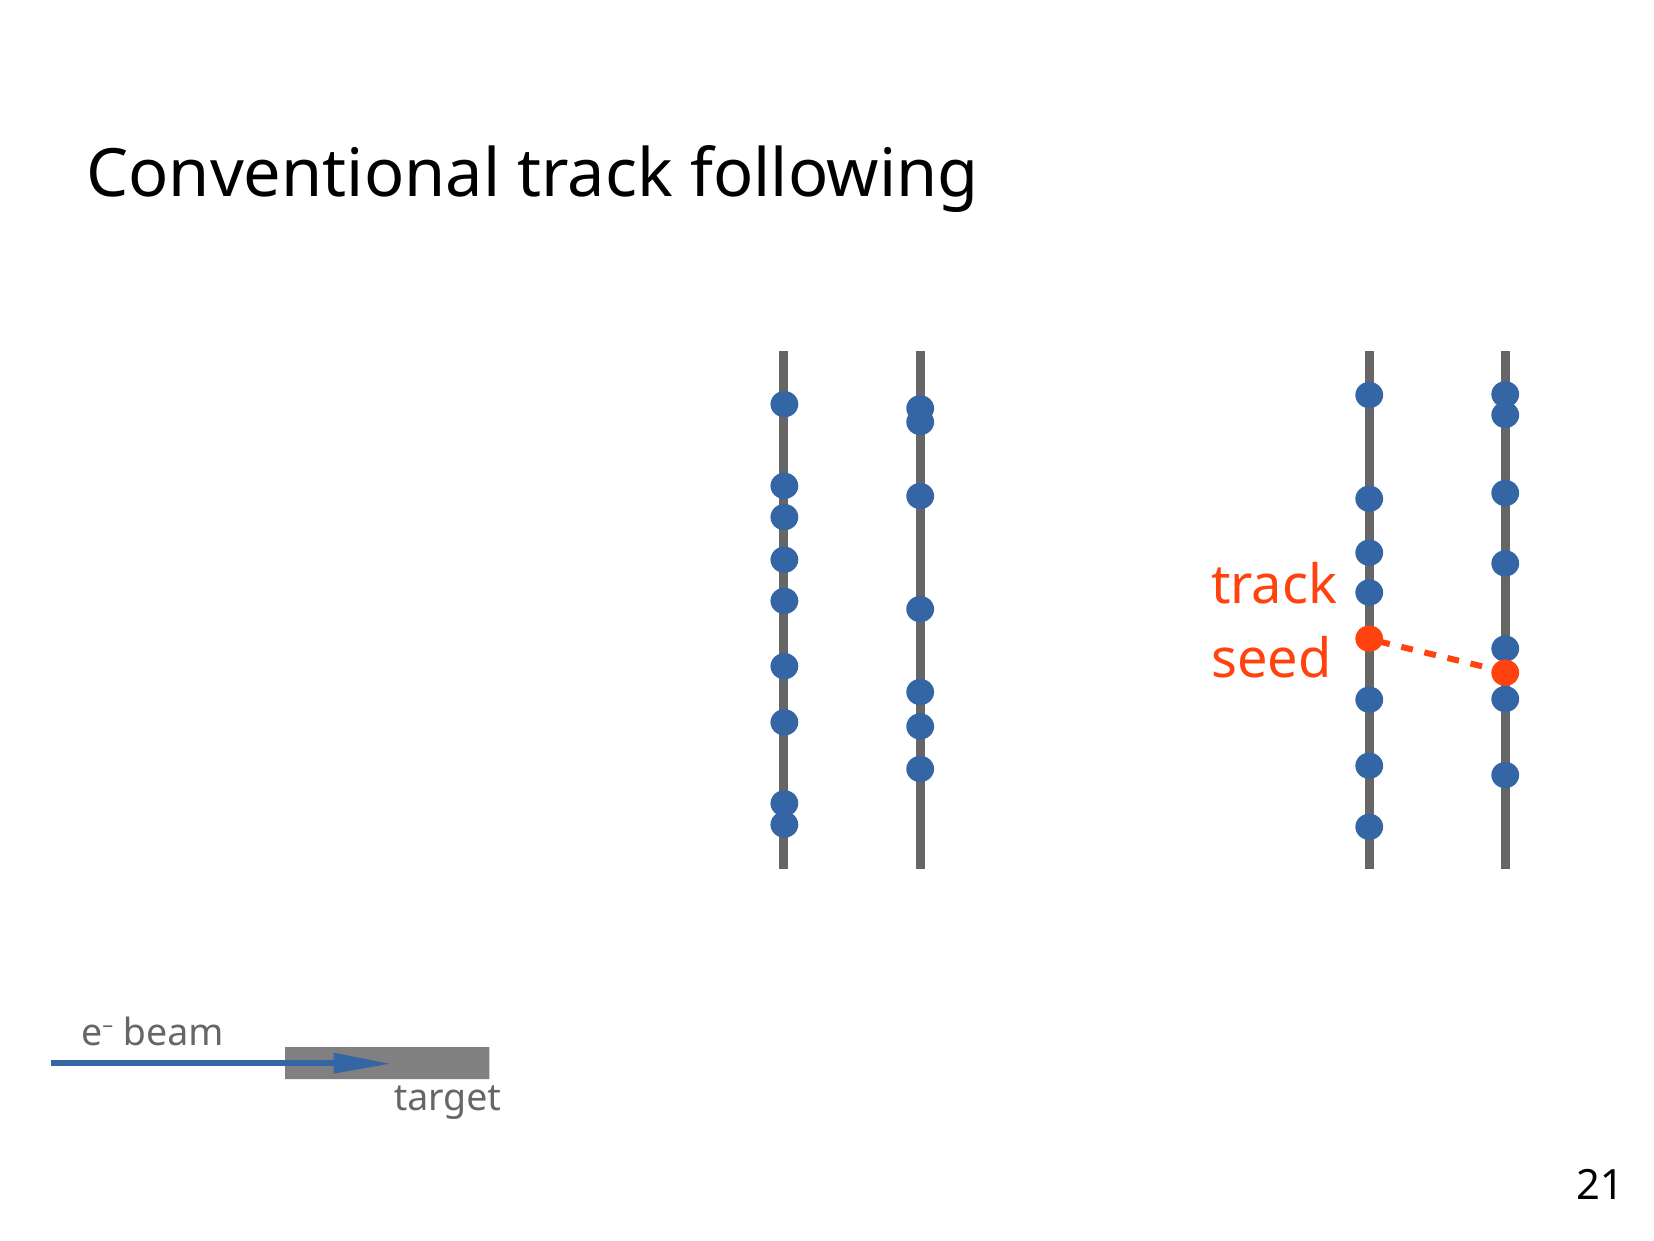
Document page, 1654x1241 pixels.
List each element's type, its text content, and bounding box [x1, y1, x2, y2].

text_box [906, 482, 935, 510]
text_box [906, 678, 935, 706]
text_box track seed [1196, 537, 1577, 700]
text_box [770, 790, 799, 838]
text_box [906, 755, 935, 783]
text_box [1355, 752, 1384, 779]
text_box [770, 472, 799, 500]
text_box [1491, 479, 1520, 507]
text_box [1355, 485, 1384, 512]
text_box [906, 395, 935, 436]
text_box [770, 391, 799, 418]
text_box target [379, 1063, 549, 1132]
text_box [1355, 381, 1384, 409]
text_box [770, 709, 799, 736]
text_box [770, 503, 799, 531]
text_box [770, 653, 799, 680]
text_box [285, 1047, 490, 1063]
text_box [1491, 381, 1520, 429]
text_box [770, 546, 799, 573]
text_box Conventional track following [86, 69, 1133, 272]
text_box [906, 713, 935, 740]
text_box [1491, 761, 1520, 789]
text_box [1355, 813, 1384, 841]
text_box [770, 587, 799, 615]
text_box [906, 595, 935, 623]
text_box [285, 1066, 379, 1080]
text_box [1355, 700, 1384, 713]
text_box e– beam [66, 997, 259, 1121]
text_box [1491, 700, 1520, 713]
